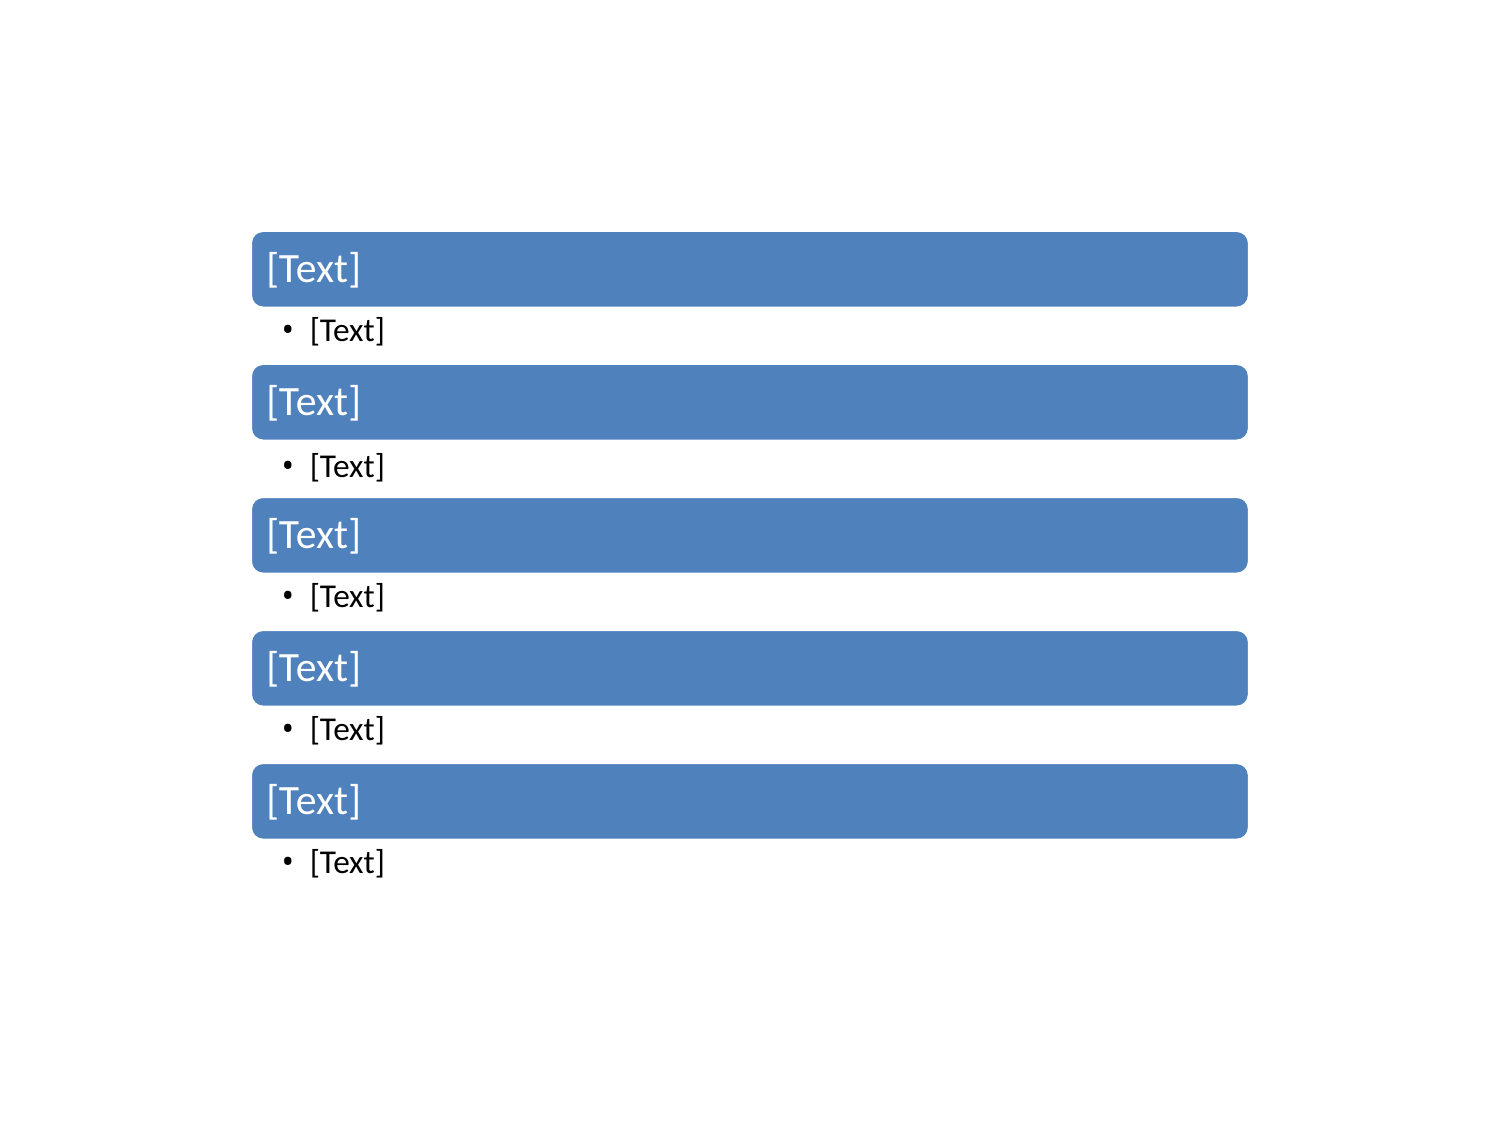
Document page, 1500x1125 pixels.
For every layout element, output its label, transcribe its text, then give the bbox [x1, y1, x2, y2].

text_box [Text] [249, 364, 1250, 442]
text_box [Text] [249, 761, 1250, 840]
text_box [Text] [249, 574, 1250, 630]
text_box [Text] [249, 628, 1250, 707]
text_box [Text] [249, 308, 1251, 364]
text_box [Text] [249, 707, 1250, 763]
text_box [Text] [249, 500, 1250, 574]
text_box [Text] [249, 444, 1251, 500]
text_box [Text] [249, 840, 1250, 896]
text_box [Text] [249, 229, 1250, 308]
